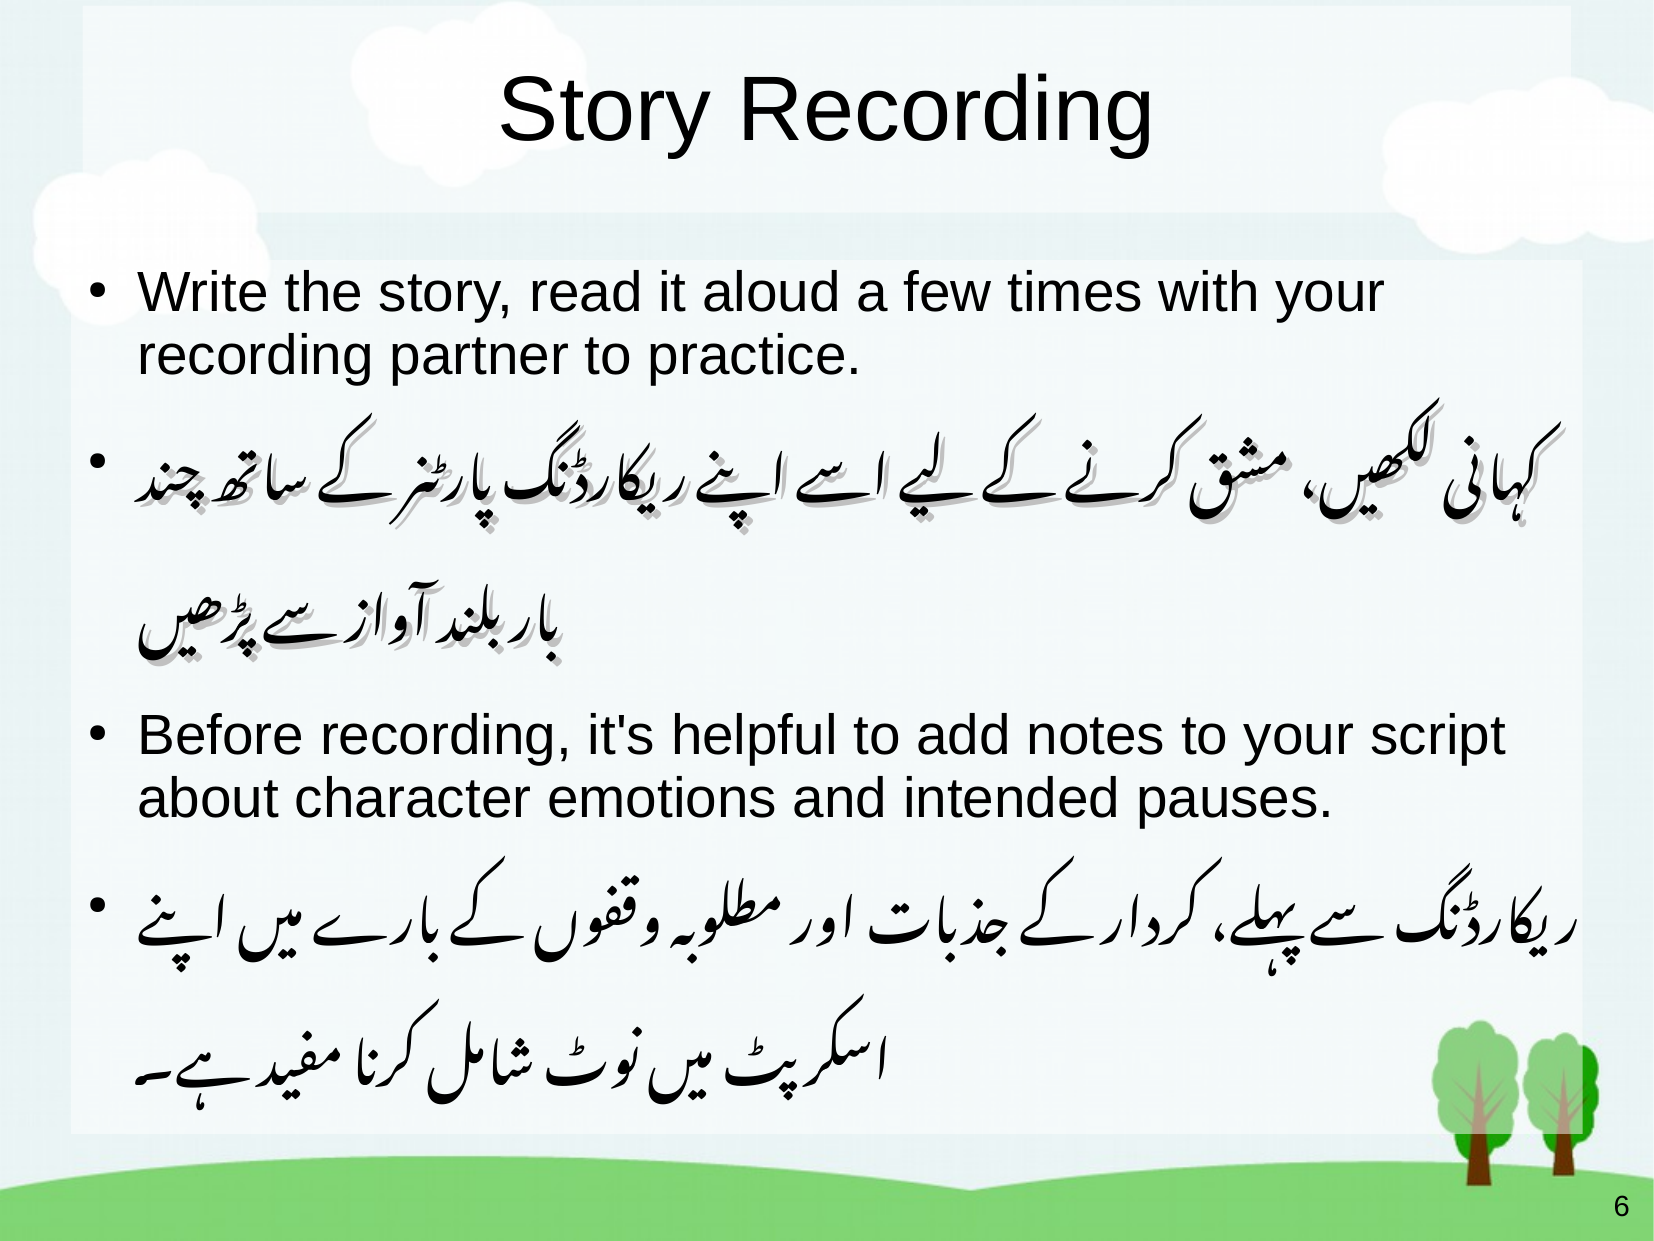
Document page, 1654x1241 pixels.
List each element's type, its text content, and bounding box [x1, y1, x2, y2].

list Write the story, read it aloud a few times with your recording partner to practice. کہانی لکھیں، مشق کرنے کے لیے اسے اپنے ریکارڈنگ پارٹنر کے ساتھ چند بار بلند آواز سے پڑھیں Before recording, it's helpful to add notes to your script about character emotions and intended pauses. ریکارڈنگ سے پہلے، کردار کے جذبات اور مطلوبہ وقفوں کے بارے میں اپنے اسکرپٹ میں نوٹ شامل کرنا مفید ہے۔ [70, 259, 1583, 1134]
title Story Recording [82, 5, 1571, 213]
picture [0, 0, 1654, 1241]
